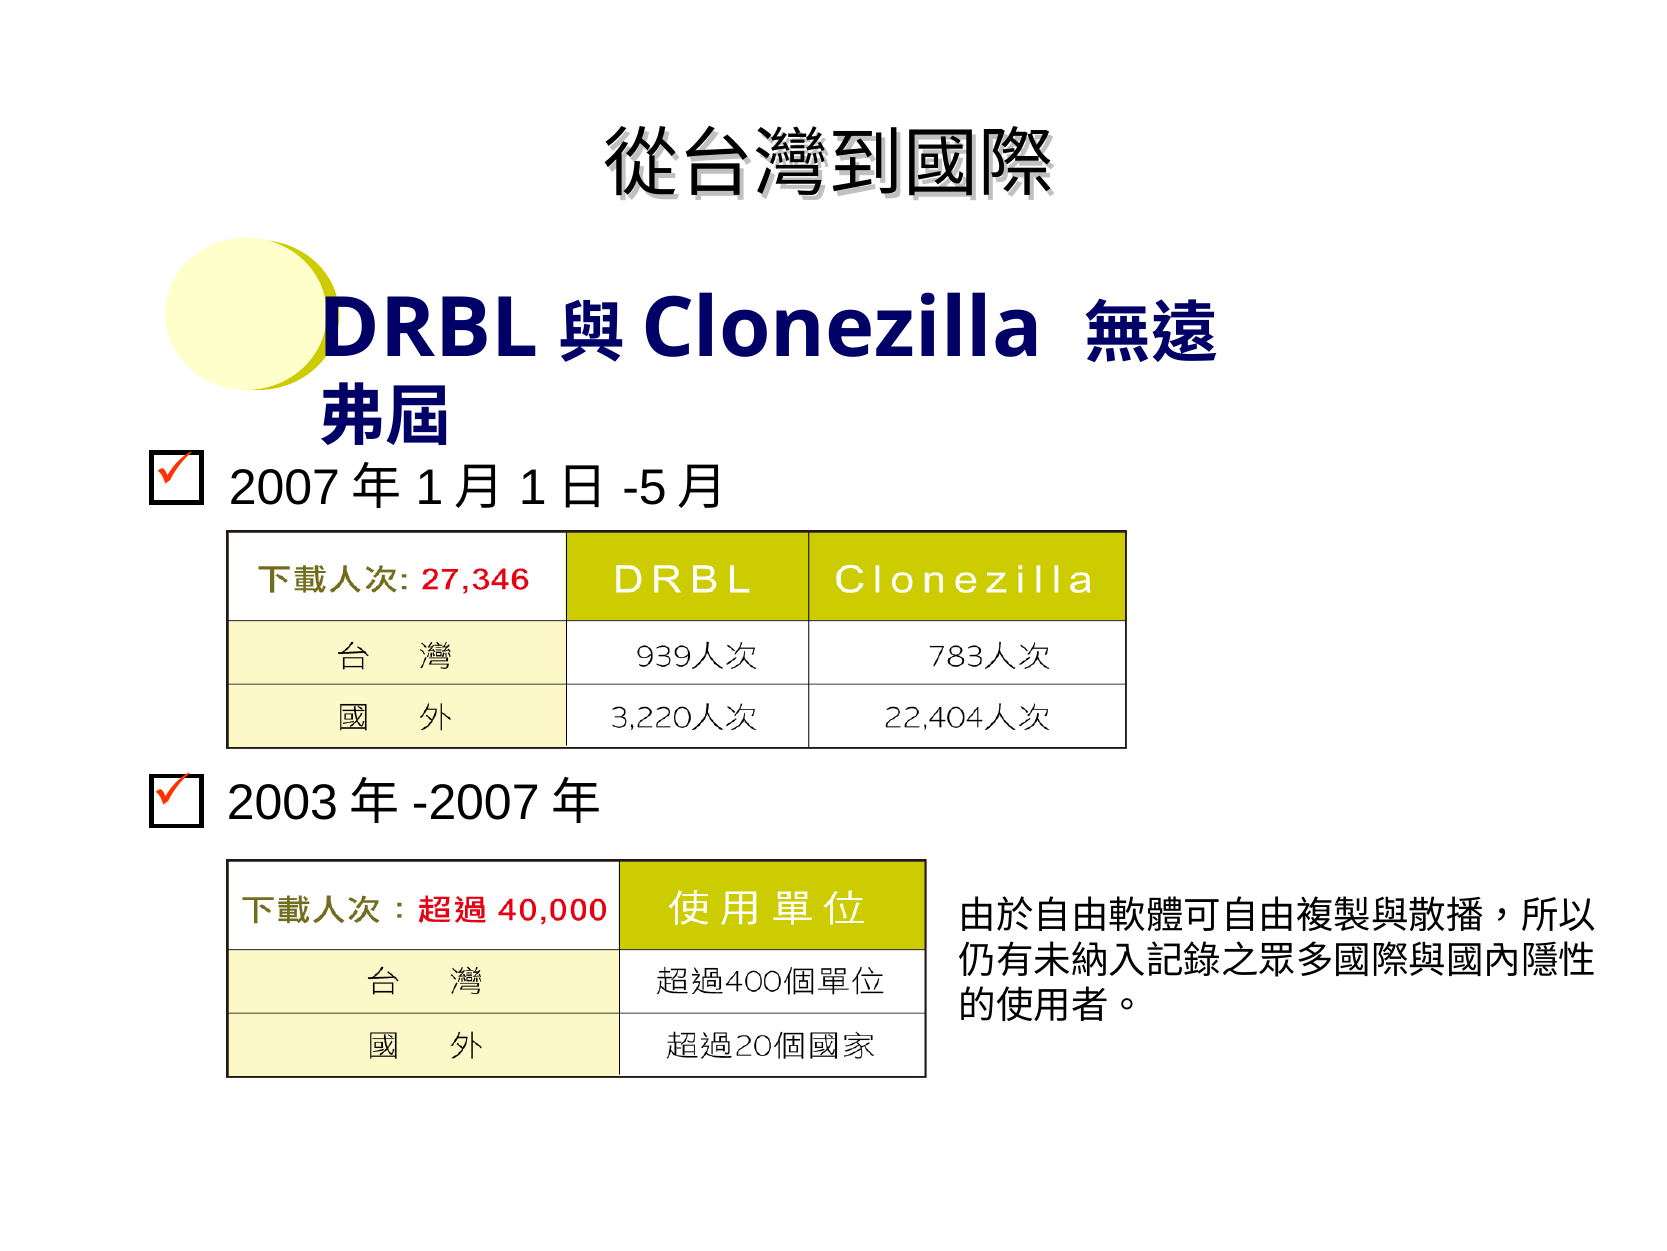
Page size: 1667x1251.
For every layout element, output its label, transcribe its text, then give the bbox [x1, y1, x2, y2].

text_box [165, 237, 318, 391]
title 從台灣到國際 [153, 99, 1504, 219]
picture [226, 859, 927, 1078]
picture [226, 530, 1127, 750]
text_box DRBL與Clonezilla 無遠弗屆 [304, 264, 1250, 461]
text_box 2003年-2007年 [137, 775, 767, 837]
text_box 由於自由軟體可自由複製與散播，所以仍有未納入記錄之眾多國際與國內隱性的使用者。 [943, 883, 1619, 1034]
list 2007年1月1日-5月 [139, 452, 765, 640]
